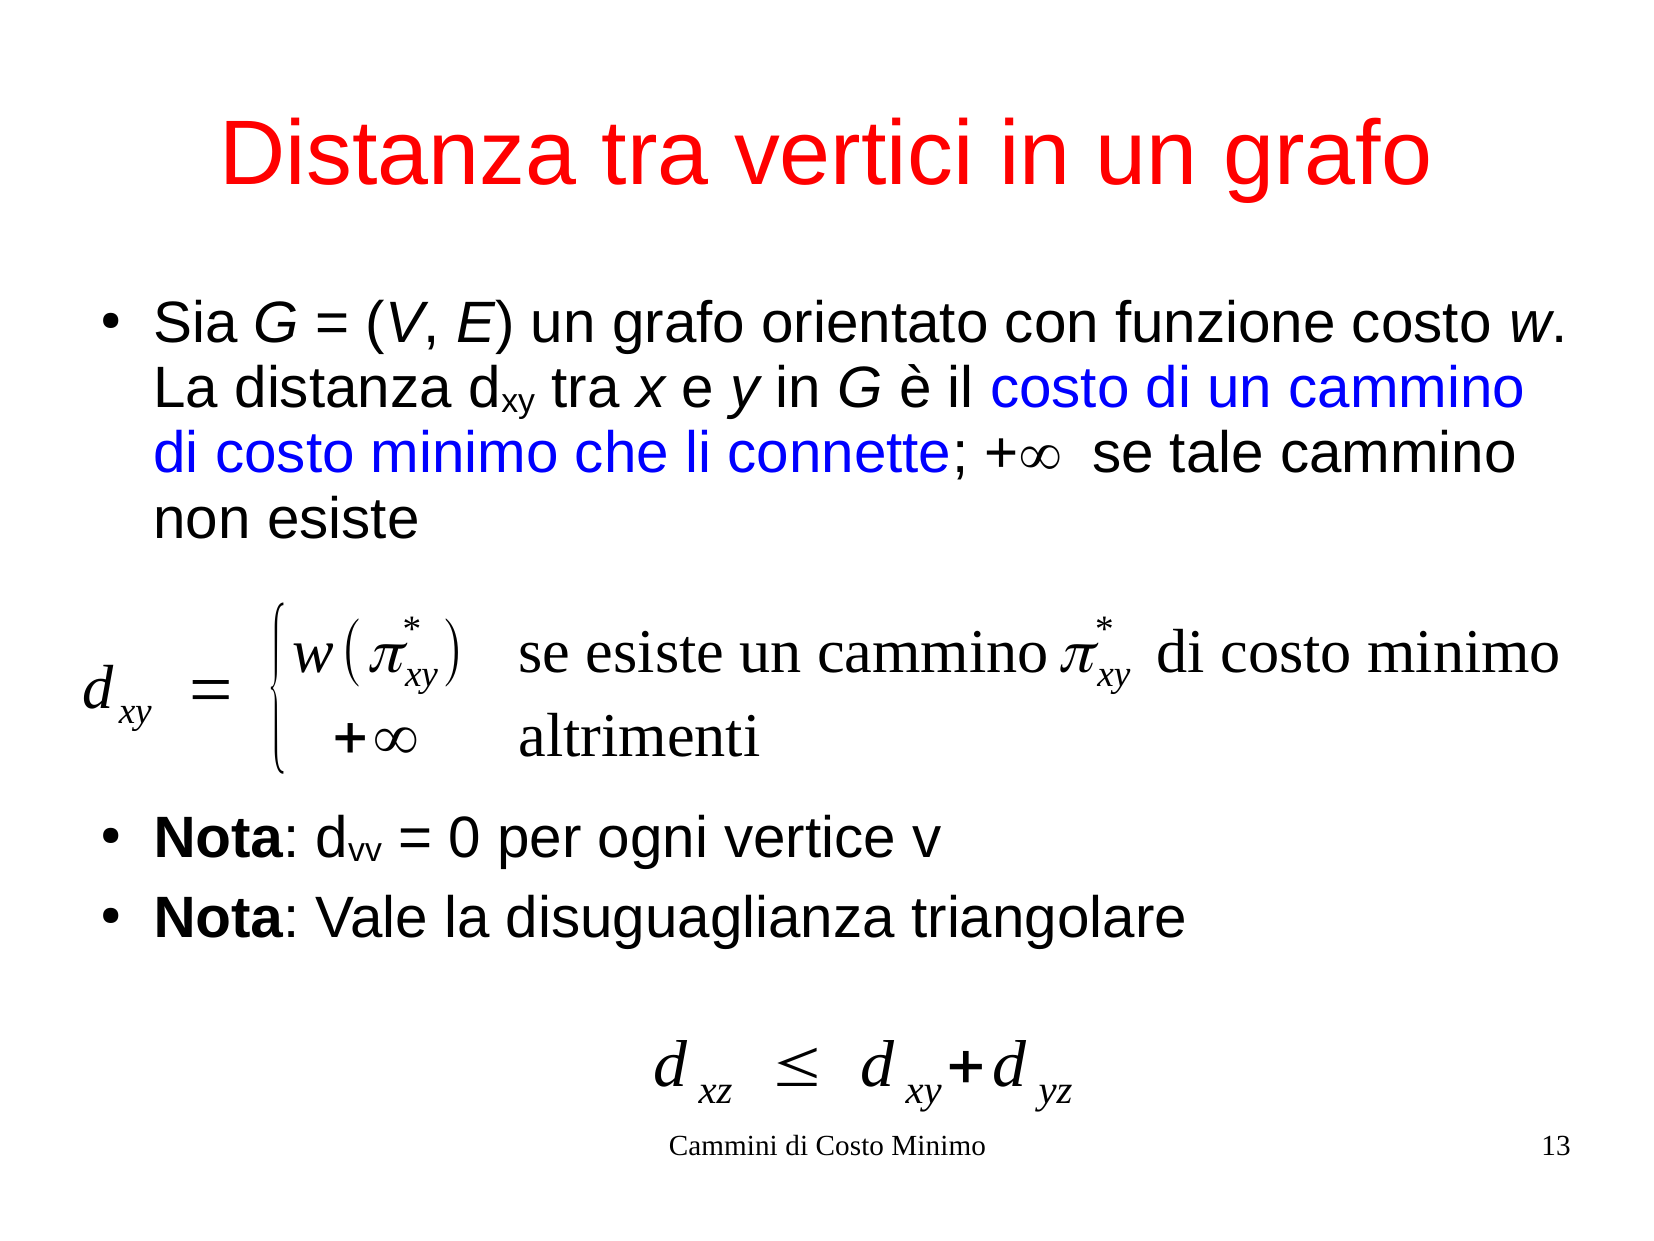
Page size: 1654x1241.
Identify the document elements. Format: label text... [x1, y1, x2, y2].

chart [75, 600, 1573, 778]
chart [646, 1028, 1081, 1112]
title Distanza tra vertici in un grafo [82, 49, 1571, 257]
list Sia G = (V, E) un grafo orientato con funzione costo w. La distanza dxy tra x e y in G è il costo di un cammino di costo minimo che li connette; + se tale cammino non esiste Nota: dvv = 0 per ogni vertice v Nota: Vale la disuguaglianza triangolare [82, 290, 1571, 600]
list Sia G = (V, E) un grafo orientato con funzione costo w. La distanza dxy tra x e y in G è il costo di un cammino di costo minimo che li connette; + se tale cammino non esiste Nota: dvv = 0 per ogni vertice v Nota: Vale la disuguaglianza triangolare [82, 778, 1571, 1109]
